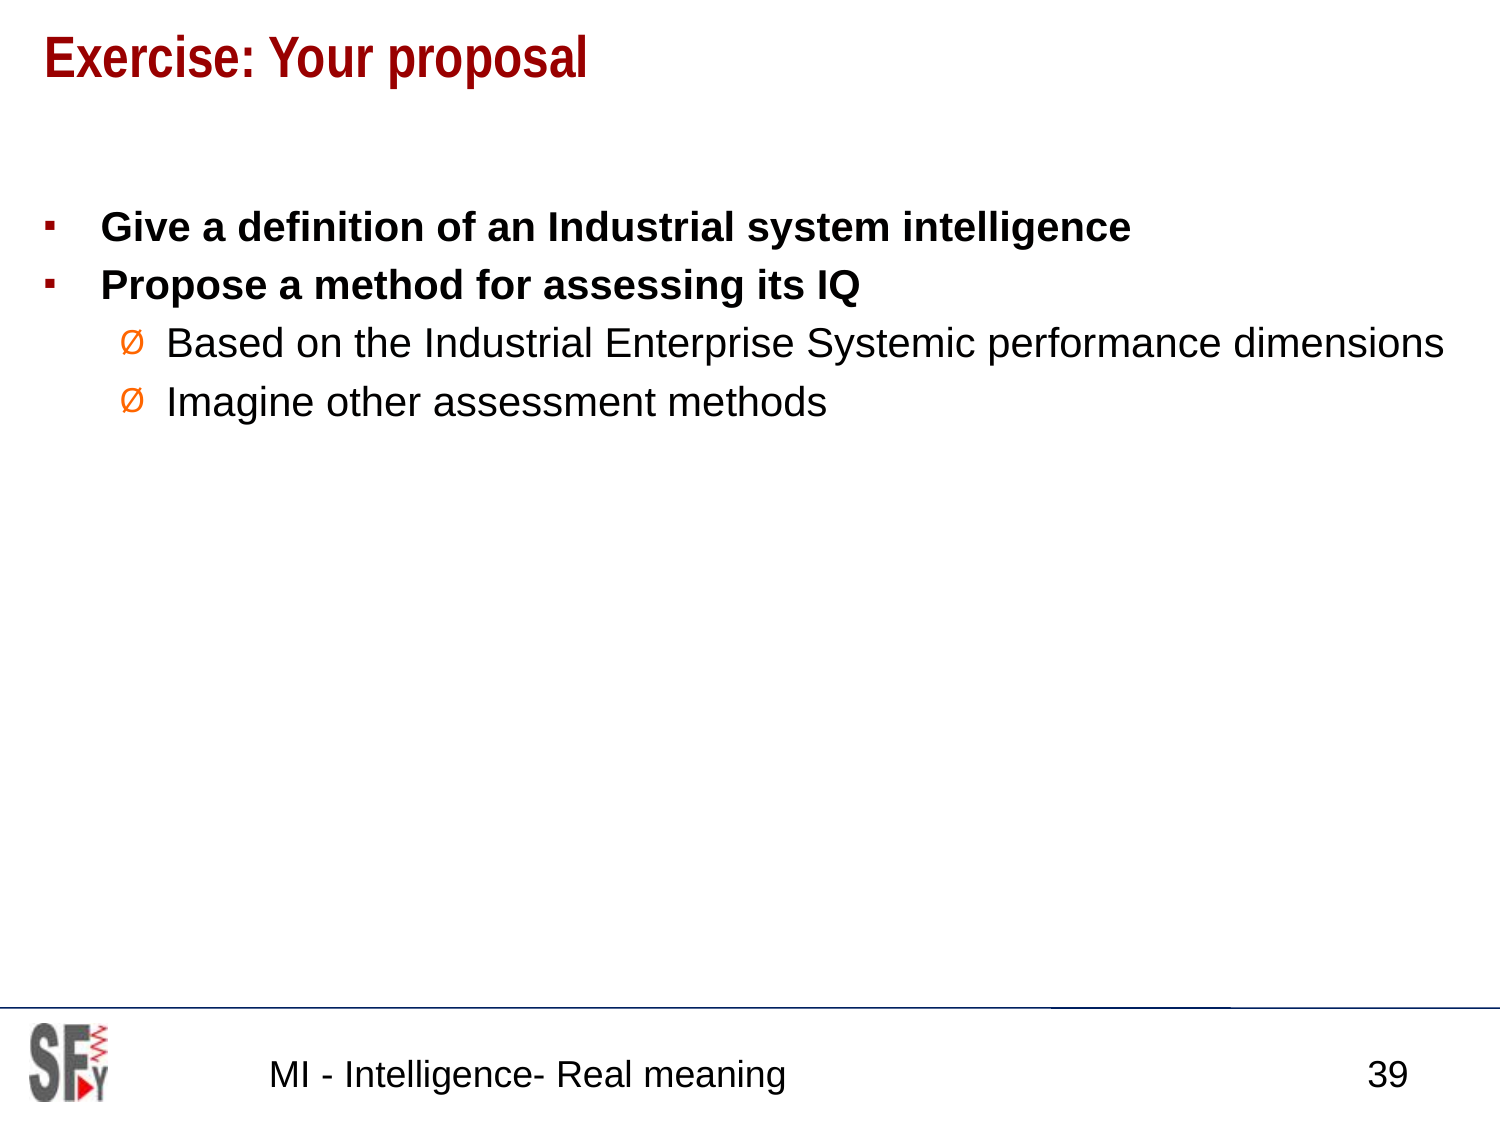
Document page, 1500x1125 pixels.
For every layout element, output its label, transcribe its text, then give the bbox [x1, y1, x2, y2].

list Give a definition of an Industrial system intelligence Propose a method for assessing its IQ Based on the Industrial Enterprise Systemic performance dimensions Imagine other assessment methods [29, 184, 1471, 988]
picture [29, 1023, 108, 1102]
title Exercise: Your proposal [29, 12, 1471, 138]
footer MI - Intelligence- Real meaning [253, 1034, 1336, 1103]
slide_number <numéro> [1352, 1034, 1490, 1103]
